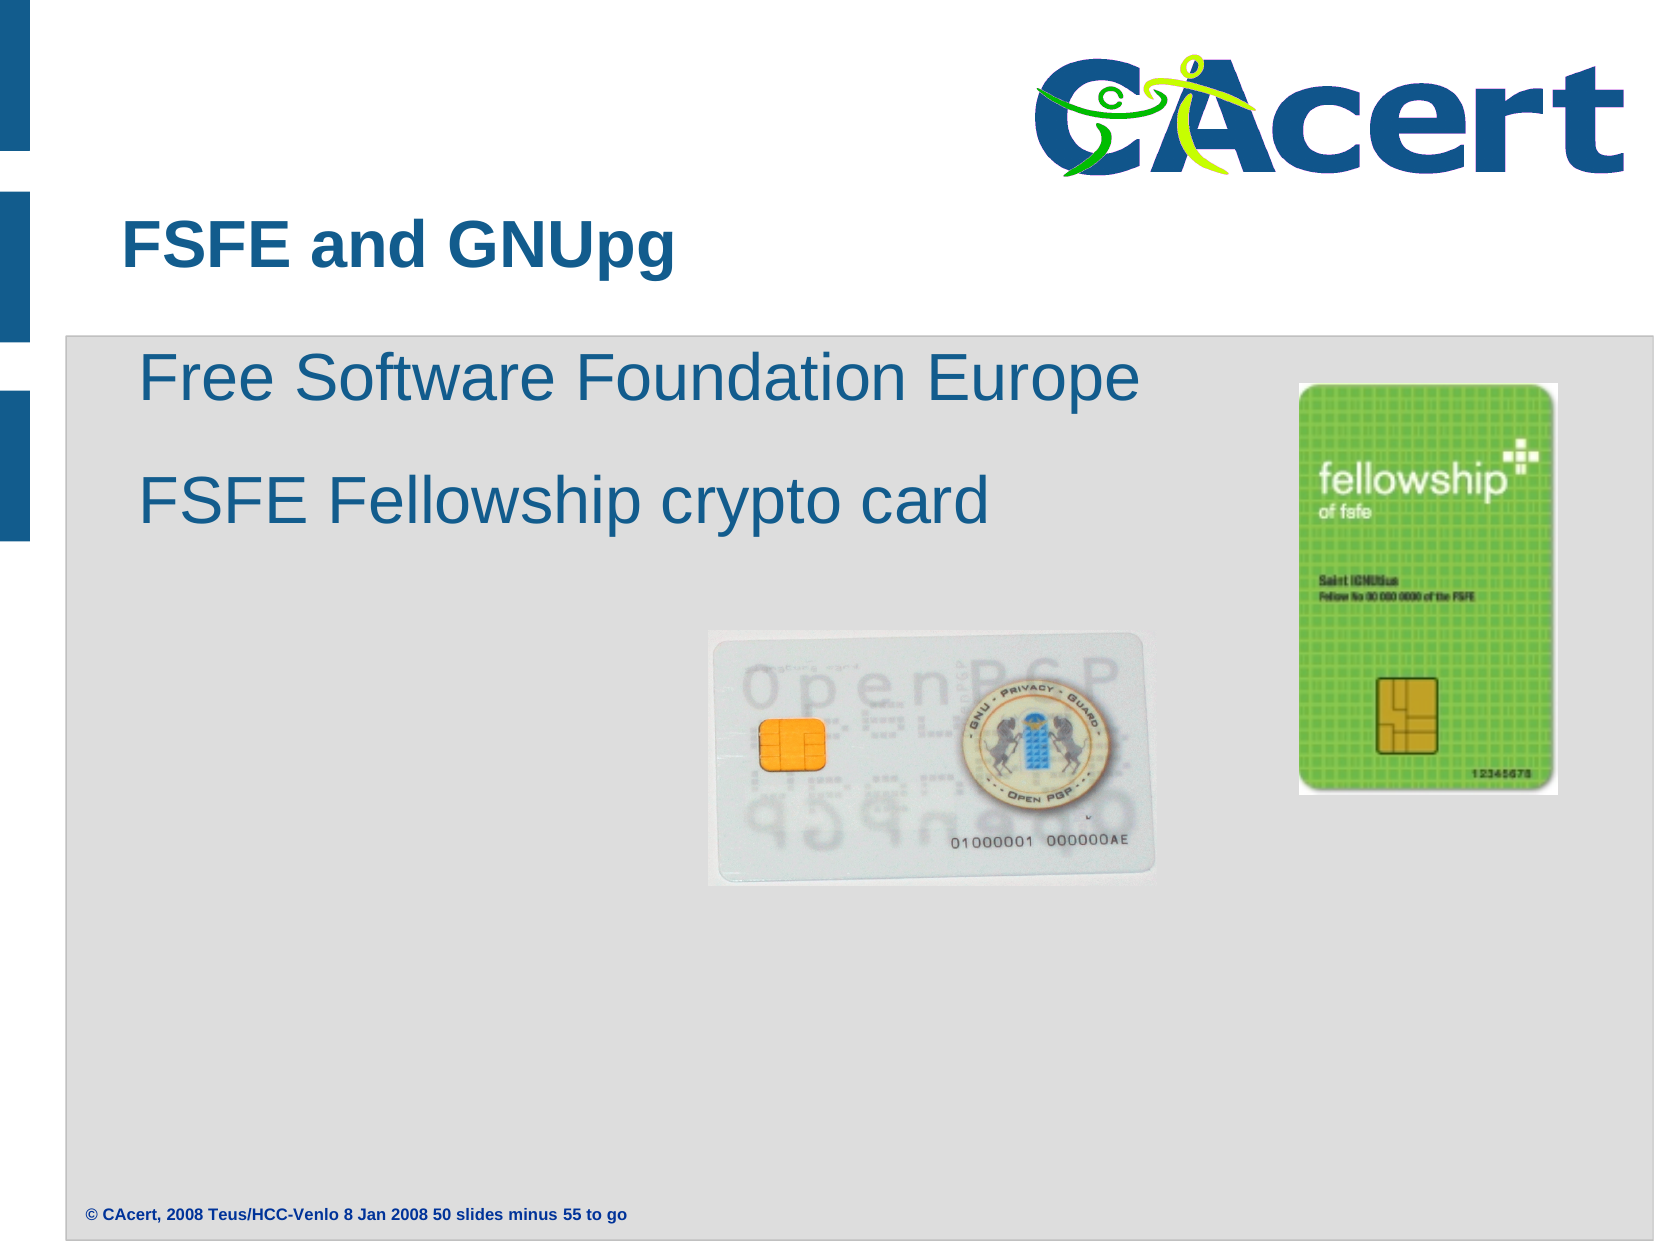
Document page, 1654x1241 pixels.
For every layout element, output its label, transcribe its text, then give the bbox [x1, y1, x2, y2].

list Free Software Foundation Europe FSFE Fellowship crypto card [121, 344, 1595, 1238]
title FSFE and GNUpg [121, 177, 1533, 316]
picture [1033, 53, 1625, 178]
picture [1299, 383, 1558, 795]
picture [708, 630, 1157, 886]
